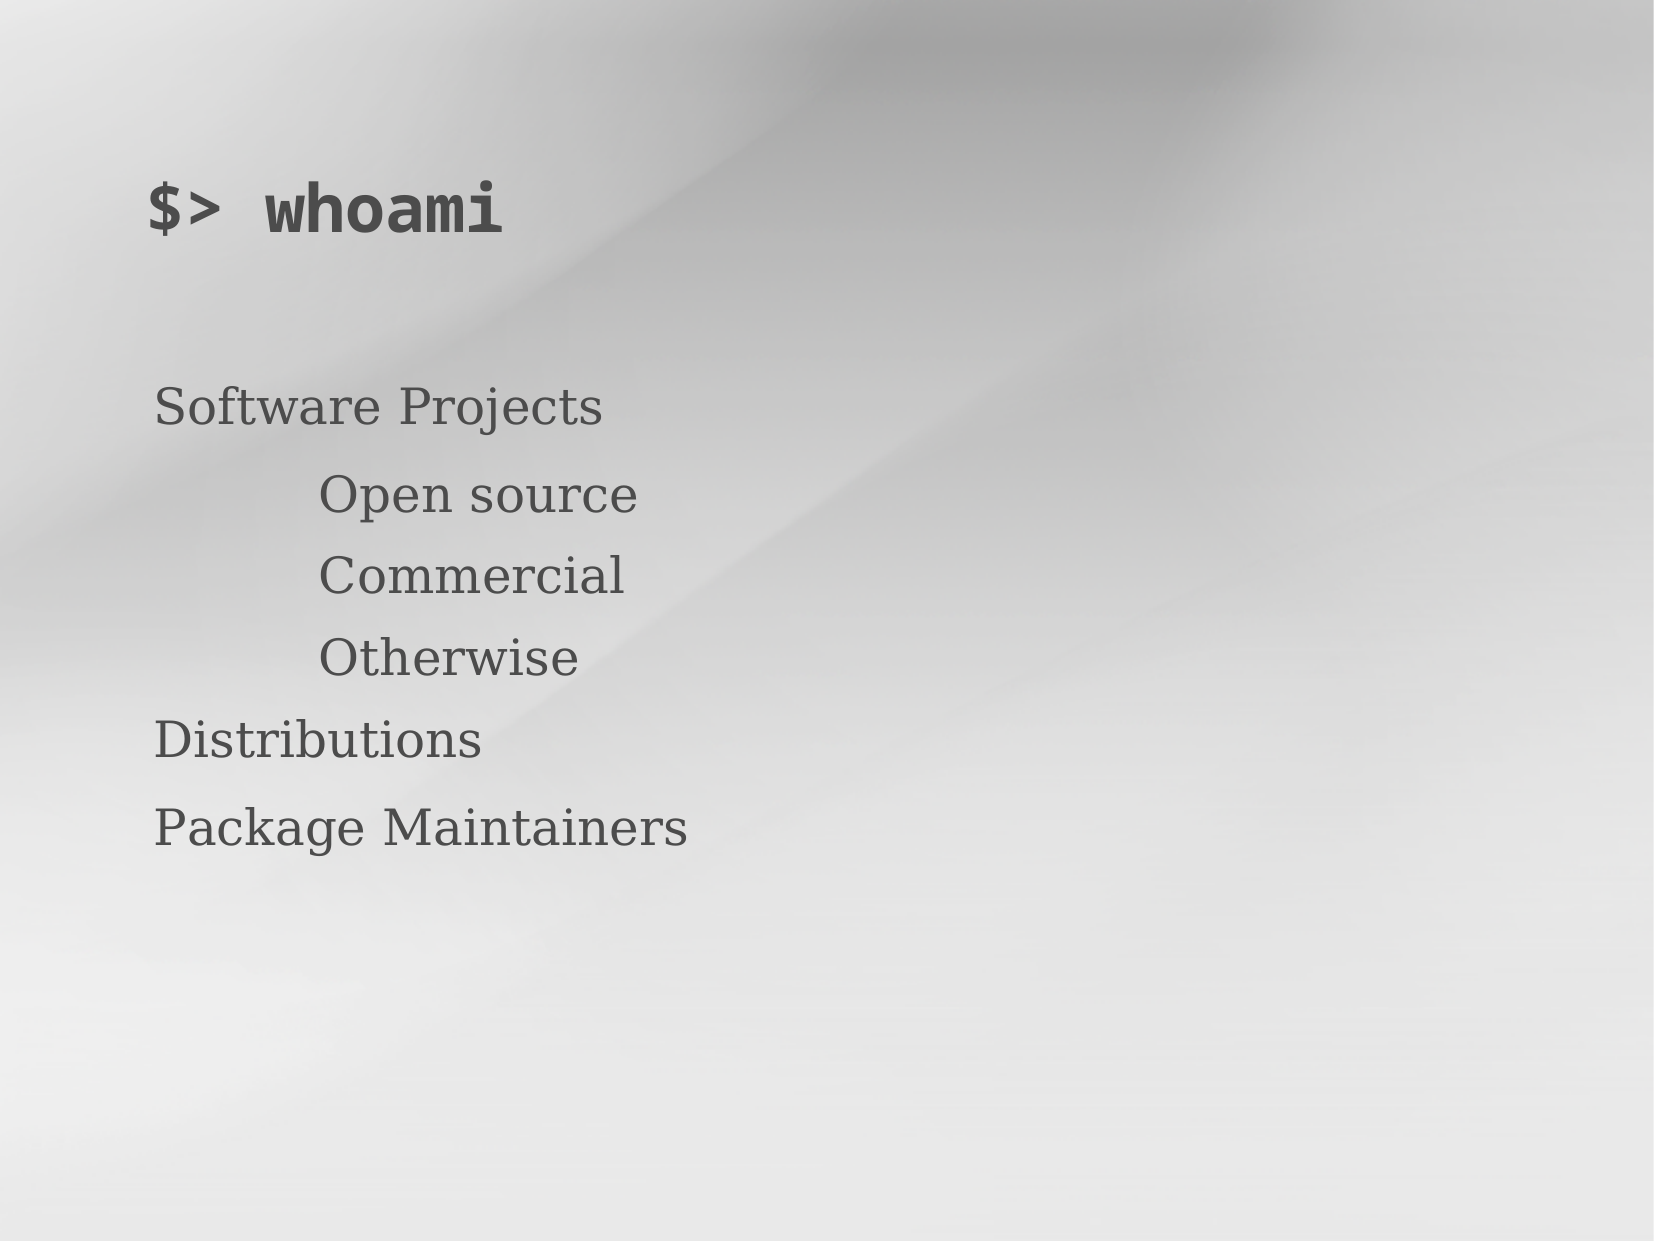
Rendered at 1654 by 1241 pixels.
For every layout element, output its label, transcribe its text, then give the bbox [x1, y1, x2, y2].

picture [0, 0, 1654, 1241]
list Software Projects Open source Commercial Otherwise Distributions Package Maintainers [82, 290, 1571, 1109]
title $> whoami [121, 110, 1534, 290]
